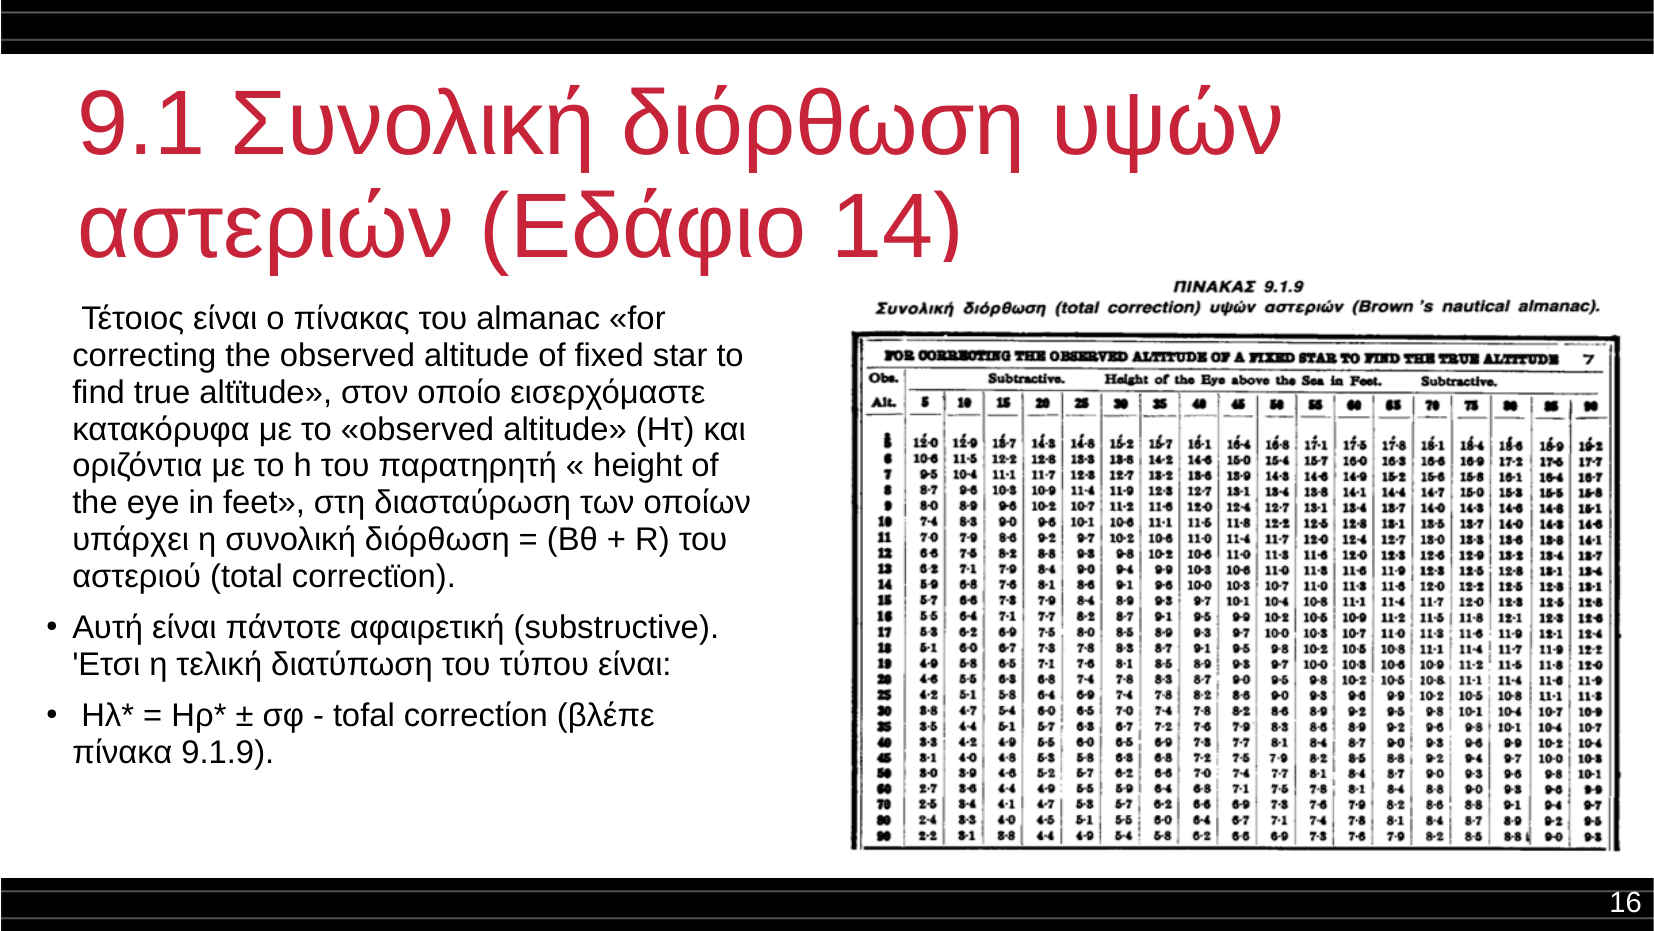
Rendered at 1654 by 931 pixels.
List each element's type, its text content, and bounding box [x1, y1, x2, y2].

picture [825, 262, 1654, 863]
picture [1, 878, 1654, 931]
picture [1, 0, 1654, 54]
title 9.1 Συνολική διόρθωση υψών αστεριών (Εδάφιο 14) [77, 71, 1566, 277]
list Τέτοιος είναι ο πίνακας του almanac «for correcting the observed altitude οf fixed star tο find true altϊtude», στον οποίο εισερχόμαστε κατακόρυφα με το «observed altitude» (Ητ) και οριζόντια με το h του παρατηρητή « height οf the eye in feet», στη διασταύρωση των οποίων υπάρχει η συνολική διόρθωση = (Βθ + R) του αστεριού (total correctϊon). Αυτή είναι πάντοτε αφαιρετική (sυbstrυctive). 'Ετσι η τελική διατύπωση του τύπου είναι: Ηλ* = Ηρ* ± σφ - tofal correctίon (βλέπε πίνακα 9.1.9). [37, 300, 764, 786]
